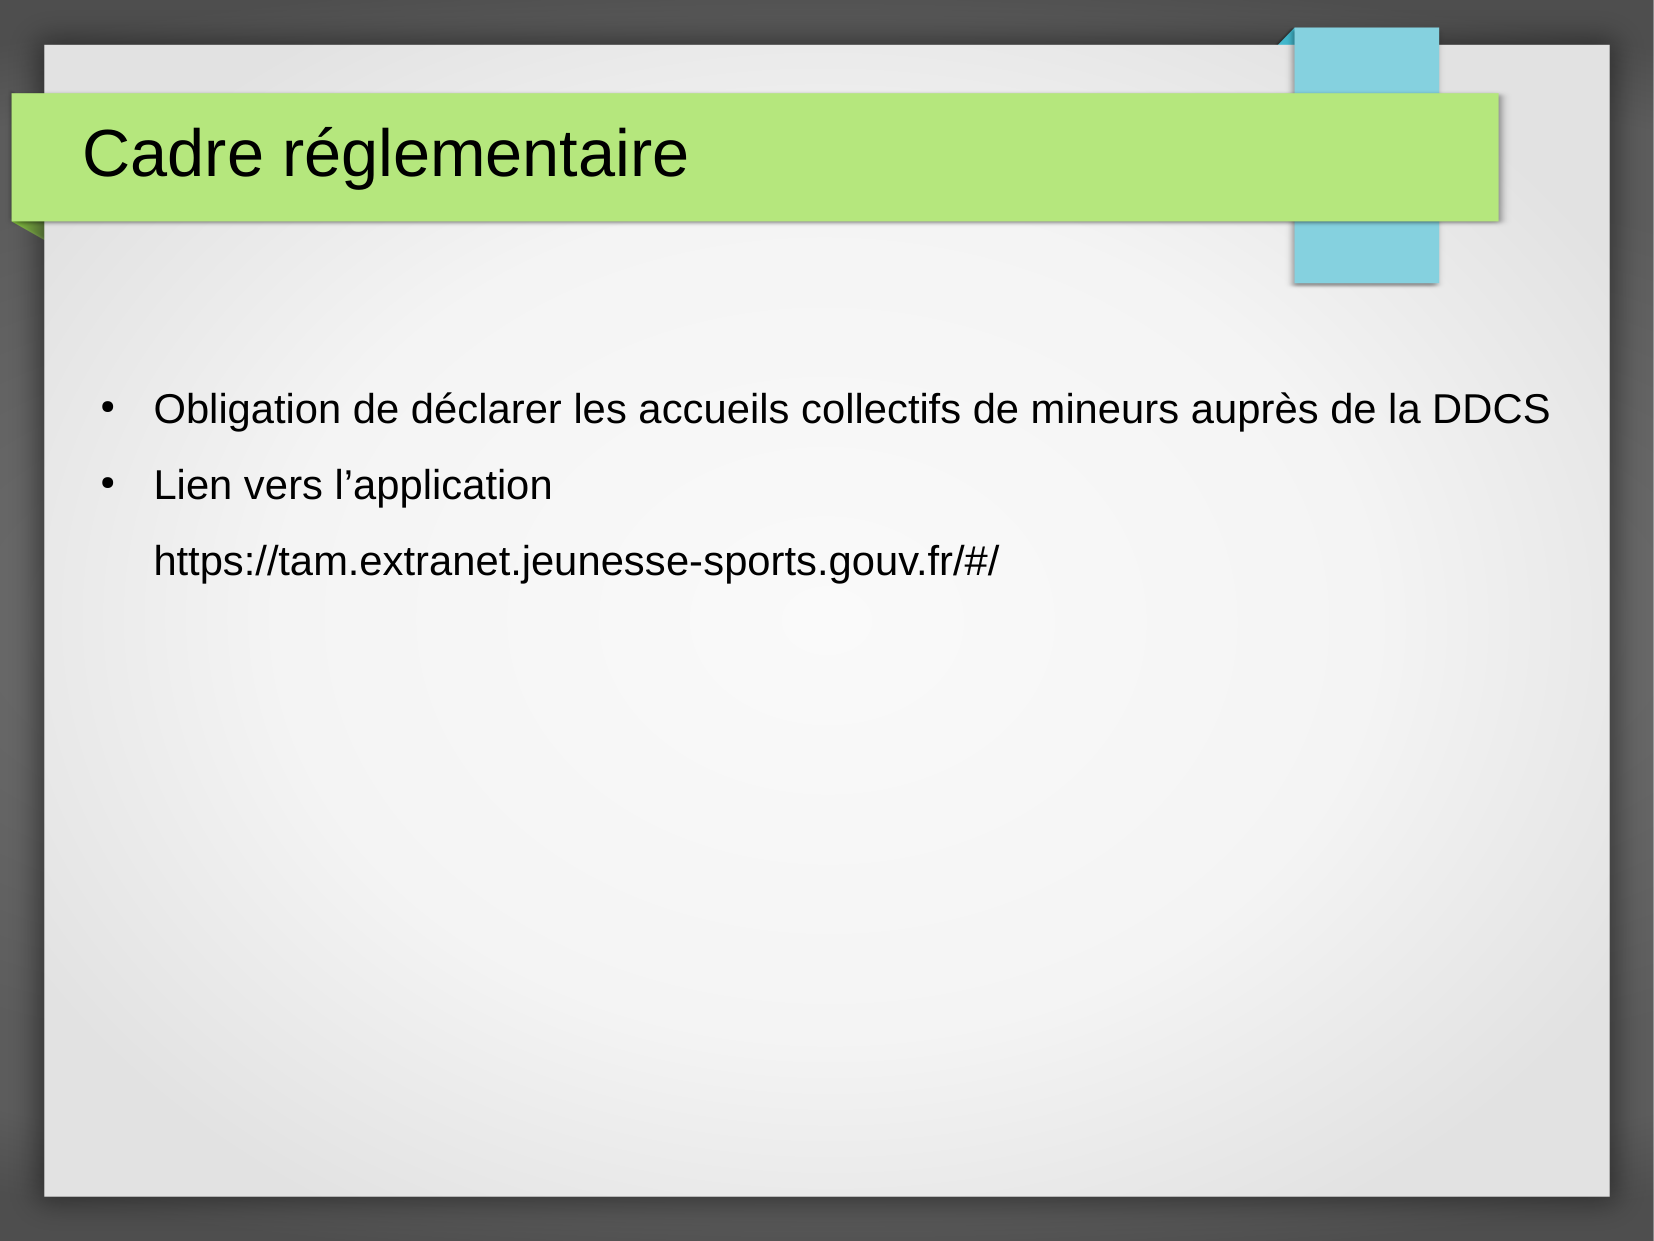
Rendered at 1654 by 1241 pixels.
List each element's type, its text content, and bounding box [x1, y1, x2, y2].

list Obligation de déclarer les accueils collectifs de mineurs auprès de la DDCS Lien vers l’application https://tam.extranet.jeunesse-sports.gouv.fr/#/ [82, 295, 1571, 1015]
picture [0, 0, 1654, 1241]
title Cadre réglementaire [82, 94, 1264, 213]
